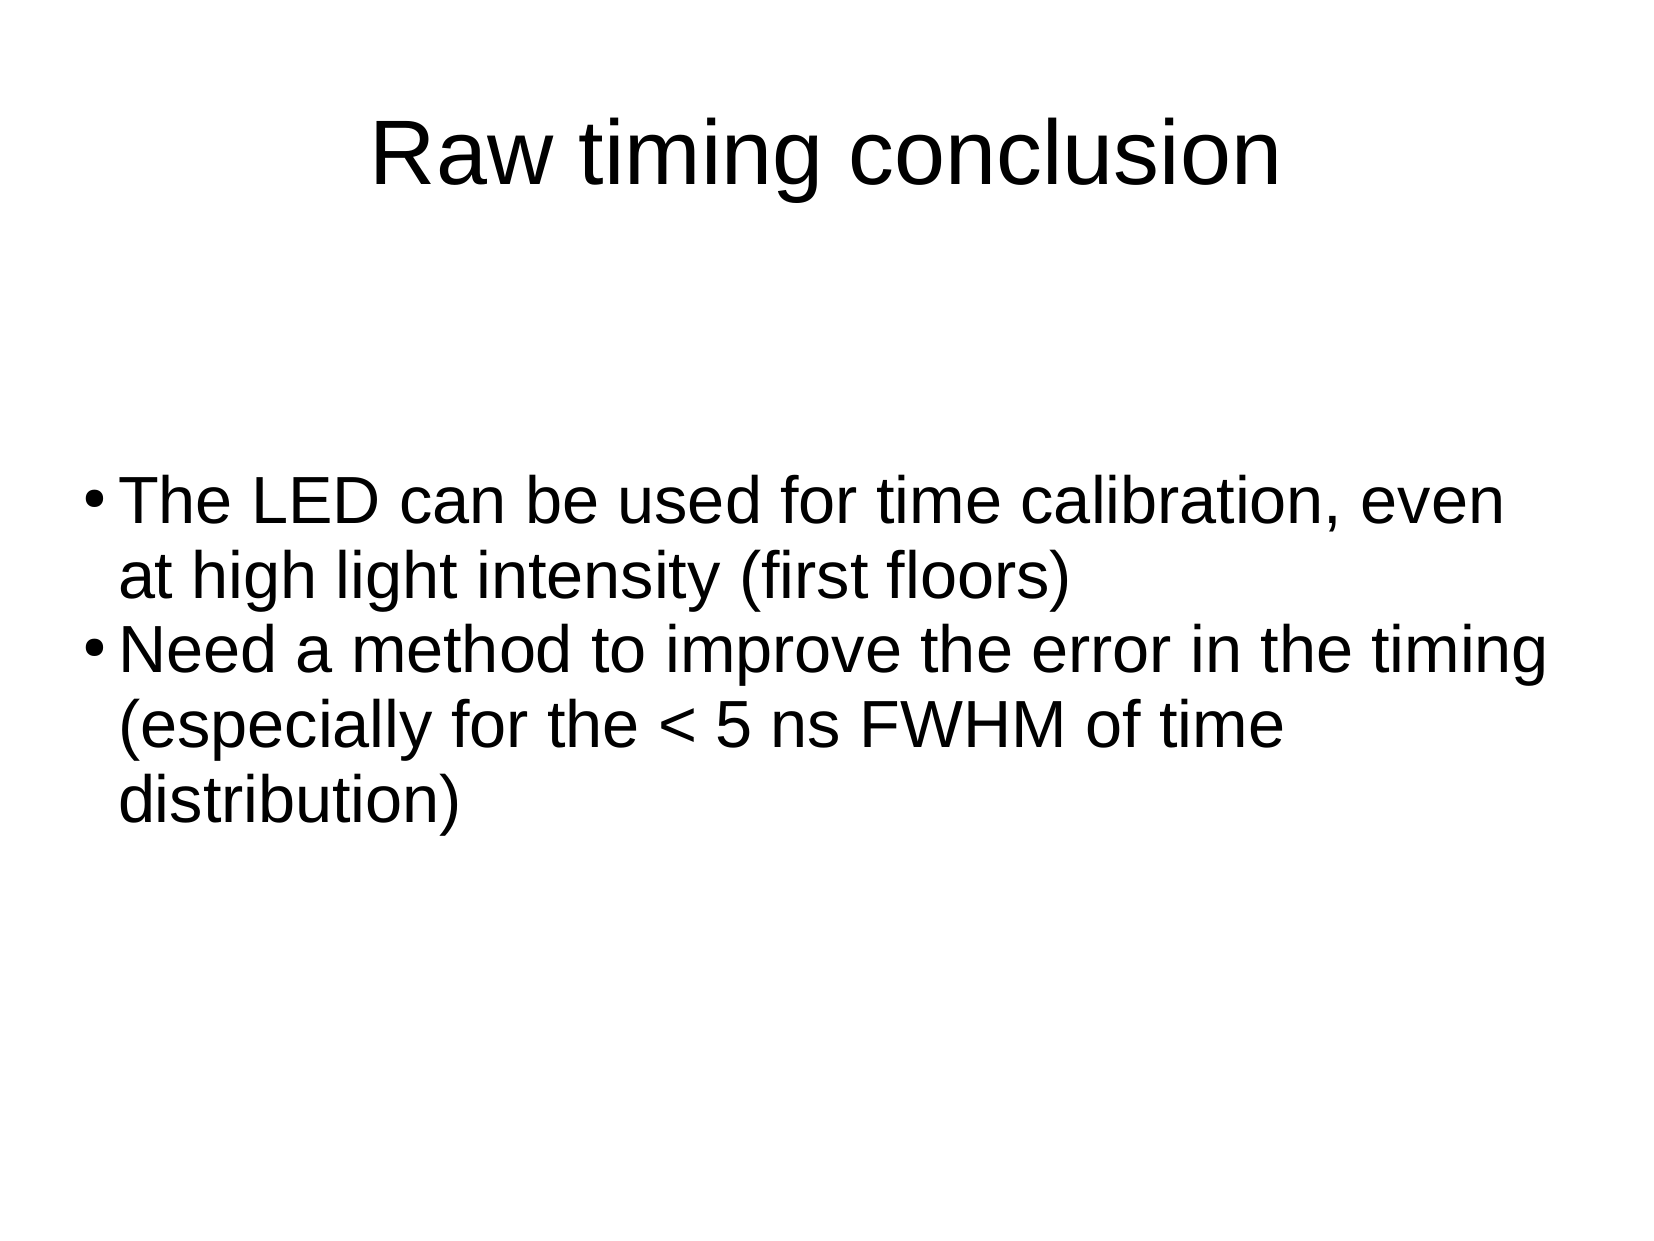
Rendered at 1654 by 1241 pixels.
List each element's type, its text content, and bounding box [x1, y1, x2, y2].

subtitle The LED can be used for time calibration, even at high light intensity (first floors) Need a method to improve the error in the timing (especially for the < 5 ns FWHM of time distribution) [82, 290, 1571, 1010]
title Raw timing conclusion [82, 49, 1571, 257]
